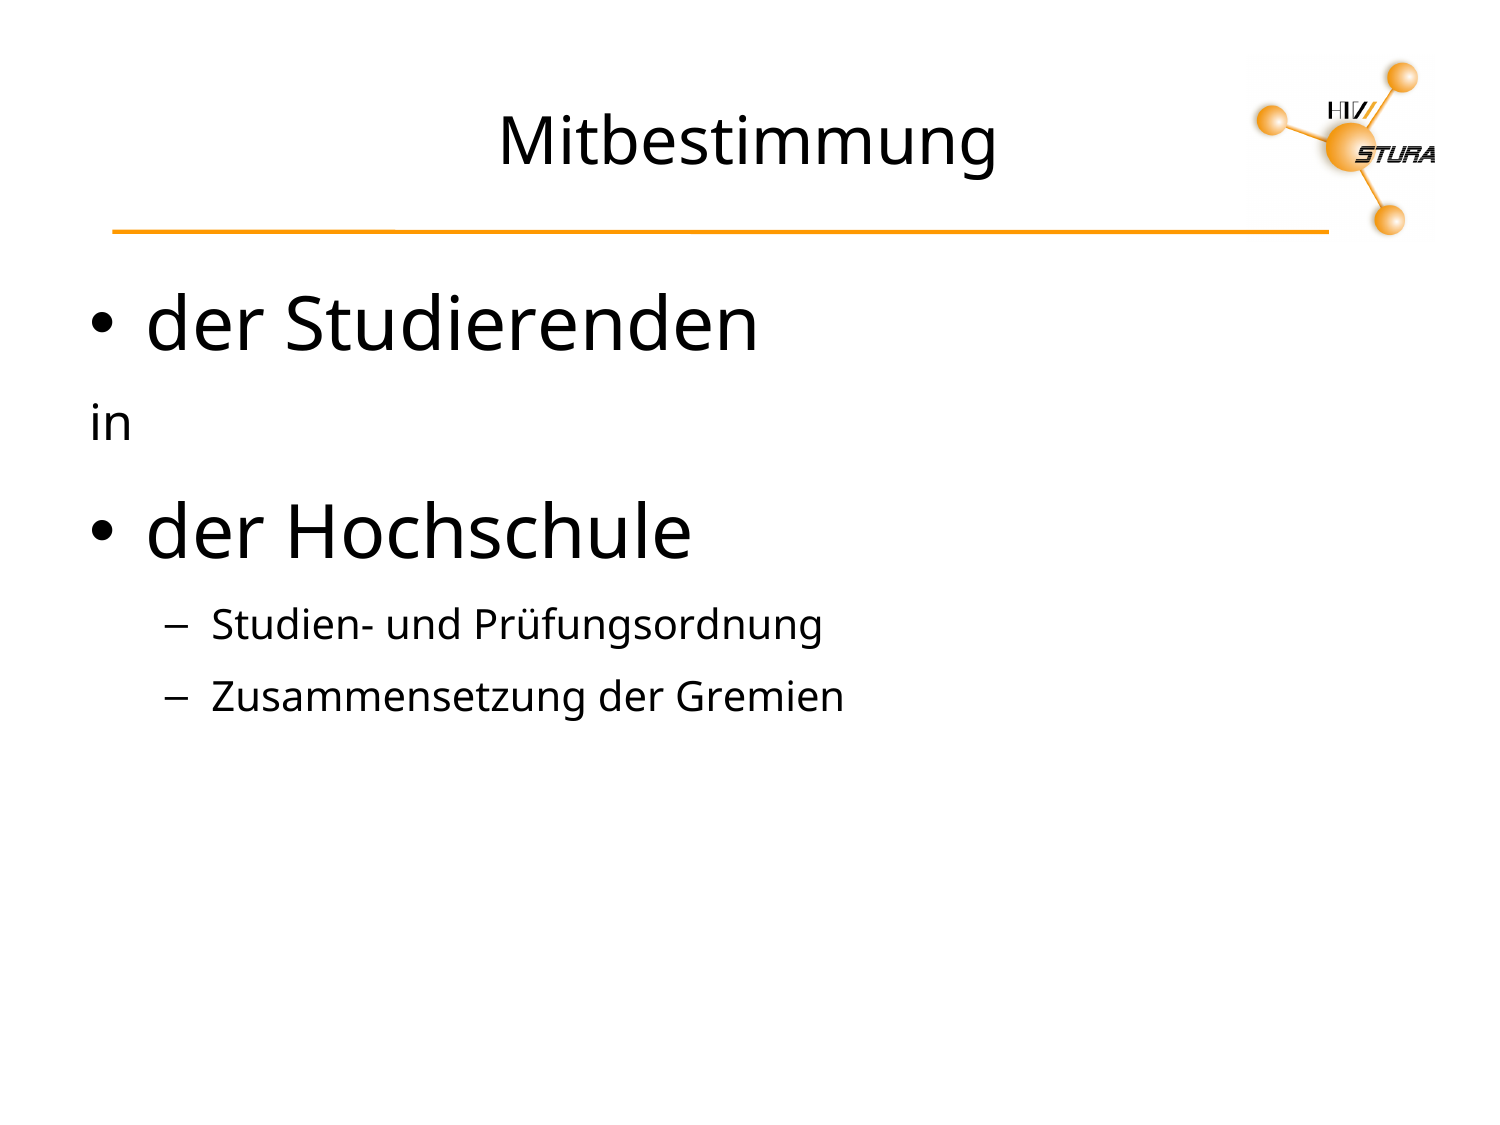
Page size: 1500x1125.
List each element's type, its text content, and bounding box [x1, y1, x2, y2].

title Mitbestimmung [74, 45, 1424, 233]
picture [1246, 54, 1435, 242]
list der Studierenden in der Hochschule Studien- und Prüfungsordnung Zusammensetzung der Gremien [75, 262, 1426, 894]
